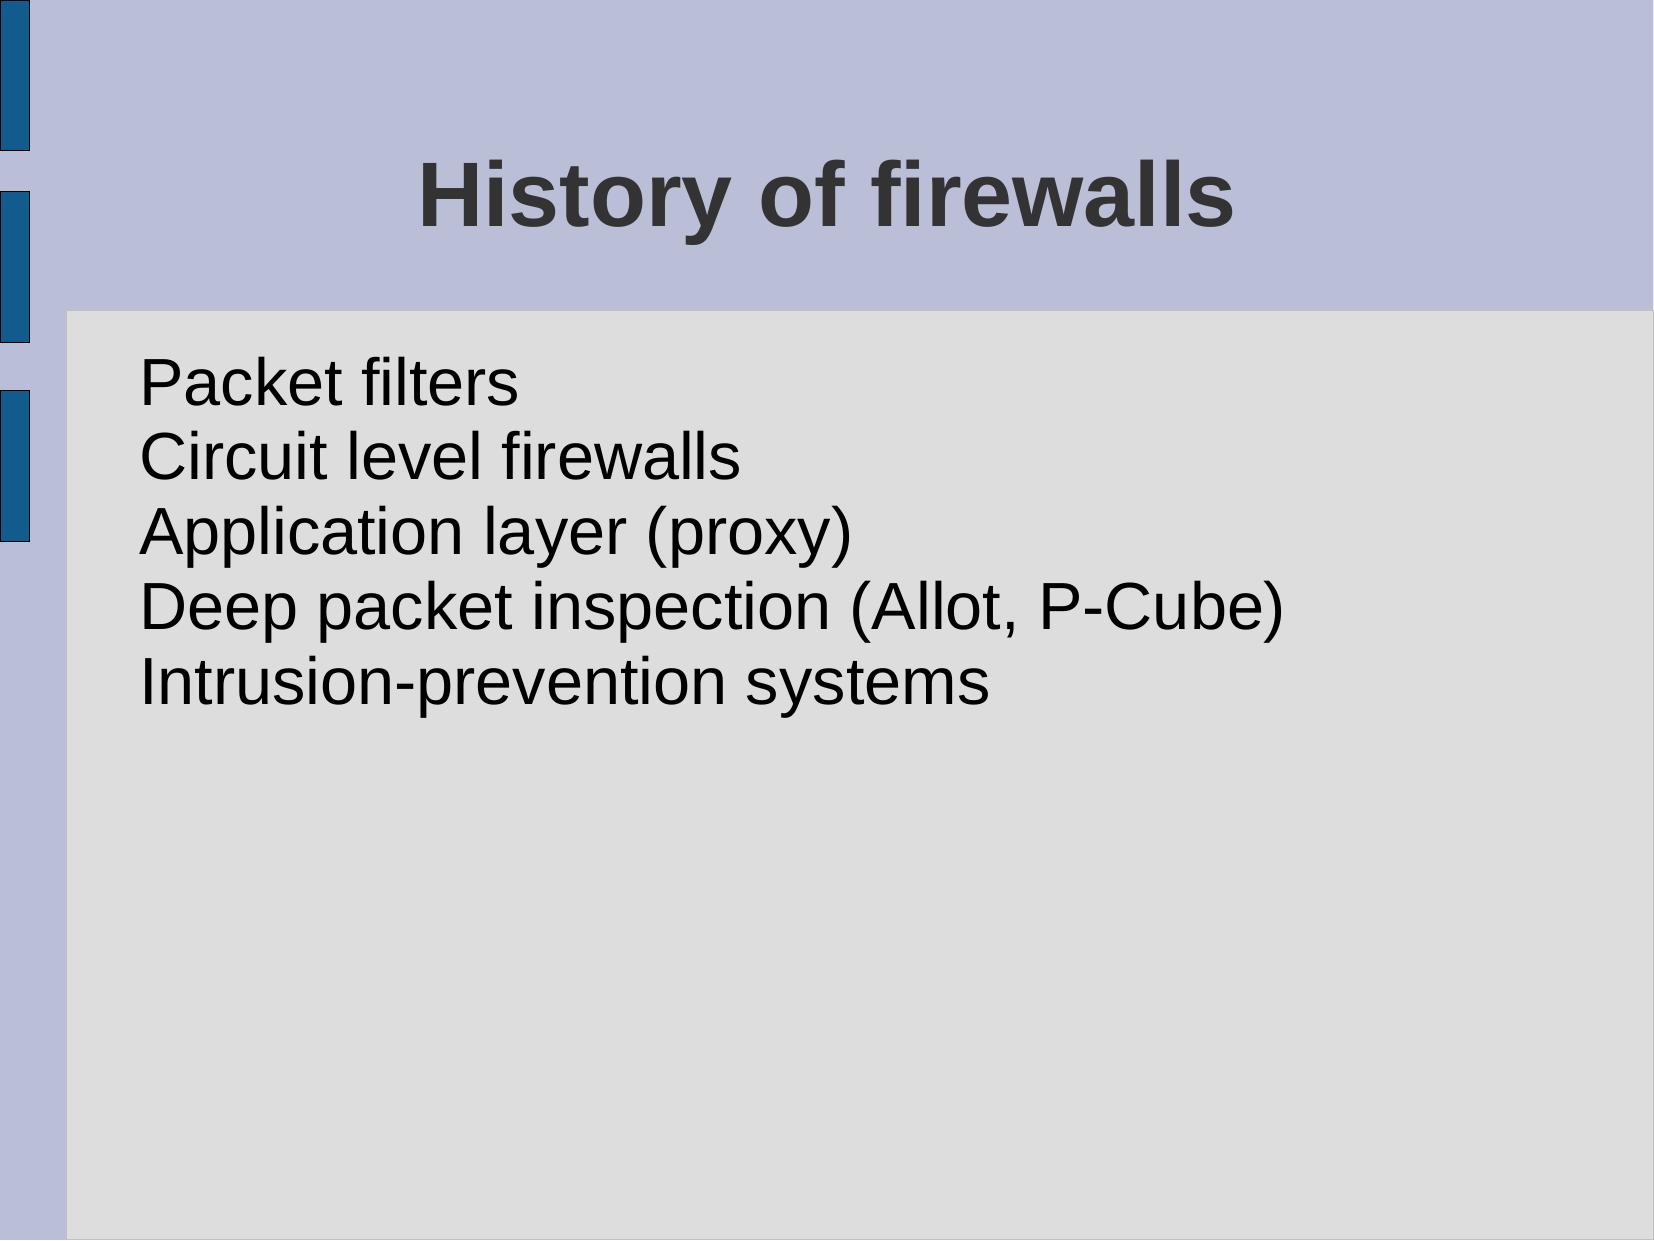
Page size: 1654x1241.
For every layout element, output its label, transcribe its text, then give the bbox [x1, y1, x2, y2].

list Packet filters Circuit level firewalls Application layer (proxy) Deep packet inspection (Allot, P-Cube) Intrusion-prevention systems [121, 344, 1534, 1127]
title History of firewalls [121, 91, 1534, 299]
